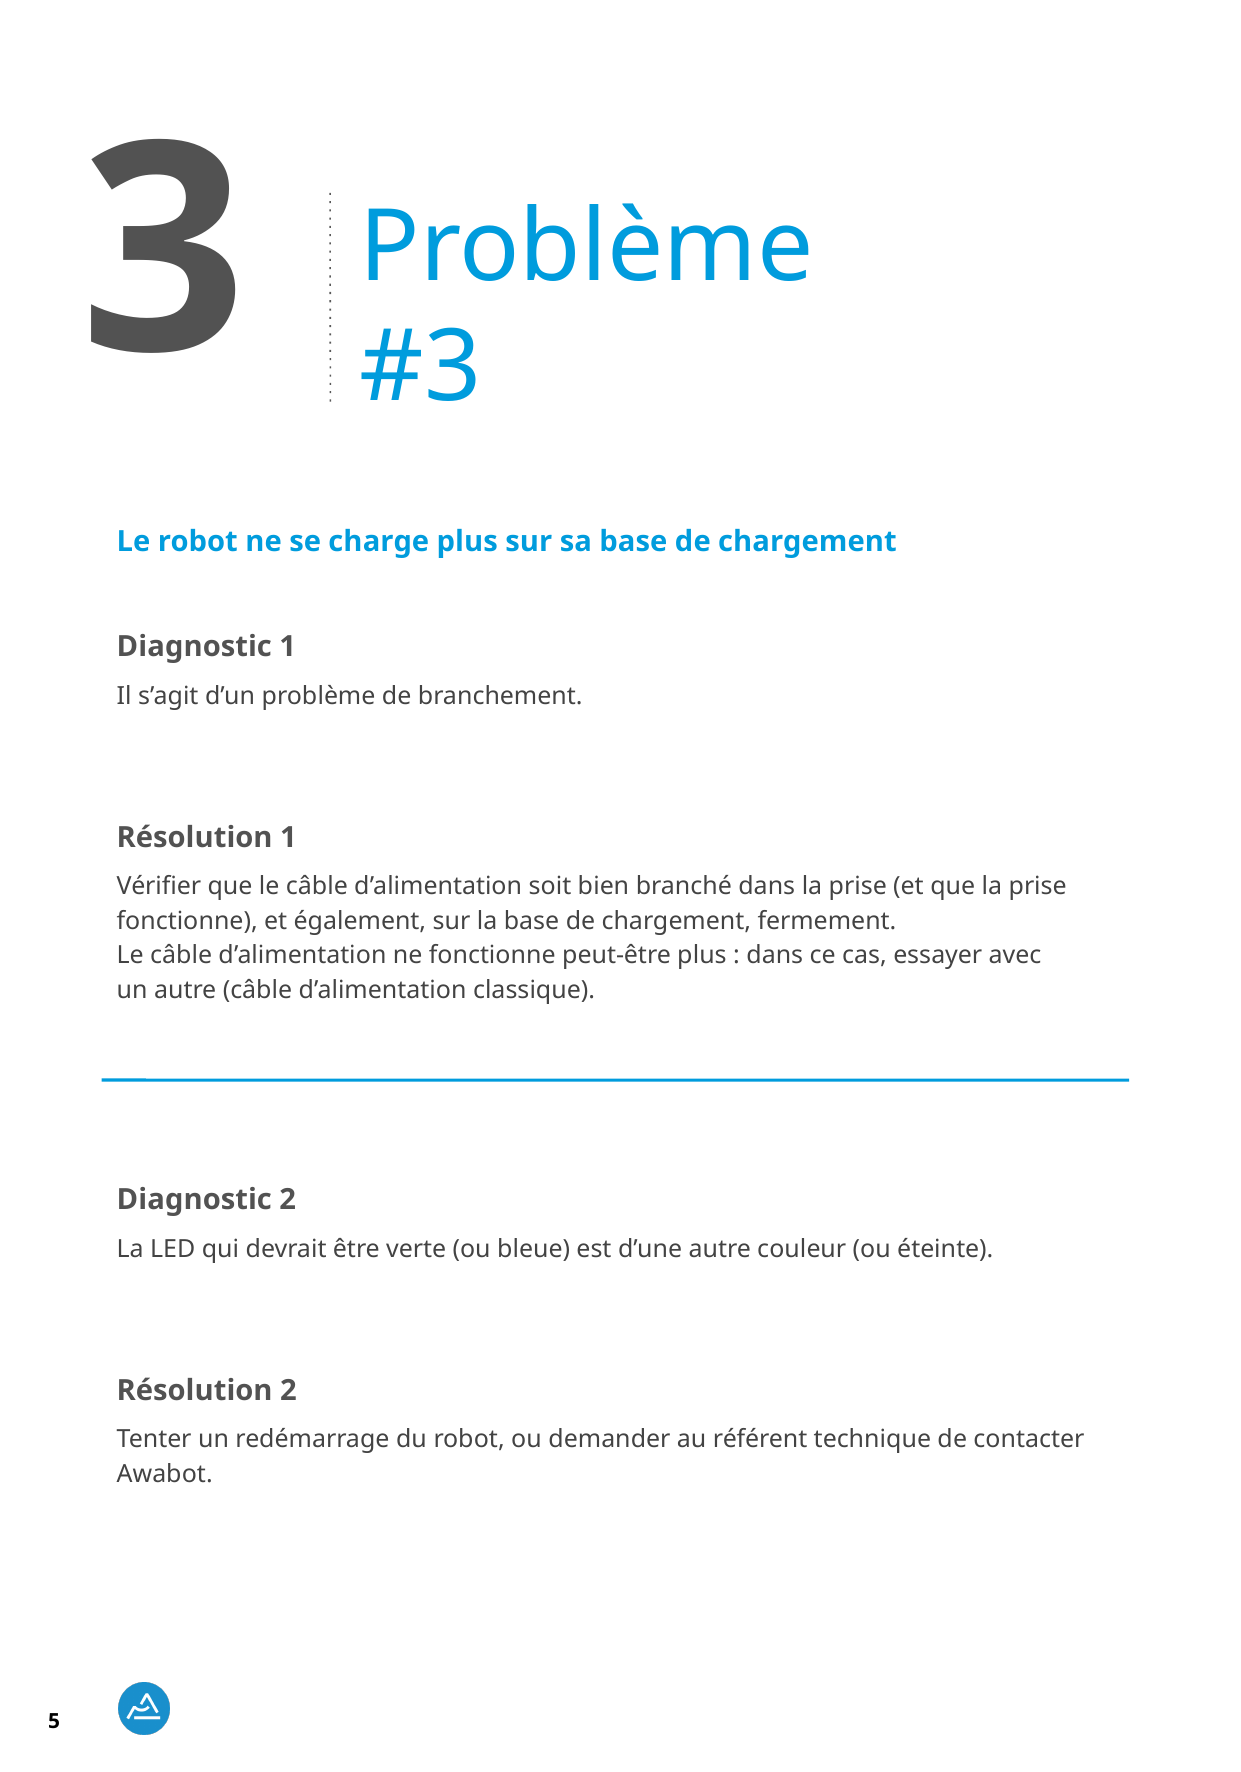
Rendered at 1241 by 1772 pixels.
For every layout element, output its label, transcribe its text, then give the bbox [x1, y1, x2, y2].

picture [118, 1682, 177, 1735]
text_box Le robot ne se charge plus sur sa base de chargement Diagnostic 1 Il s’agit d’un problème de branchement. Résolution 1 Vérifier que le câble d’alimentation soit bien branché dans la prise (et que la prise fonctionne), et également, sur la base de chargement, fermement. Le câble d’alimentation ne fonctionne peut-être plus : dans ce cas, essayer avec un autre (câble d’alimentation classique). Diagnostic 2 La LED qui devrait être verte (ou bleue) est d’une autre couleur (ou éteinte). Résolution 2 Tenter un redémarrage du robot, ou demander au référent technique de contacter Awabot. [101, 501, 1129, 1078]
text_box 3 [65, 43, 372, 373]
text_box Problème #3 [344, 165, 1149, 472]
text_box Le robot ne se charge plus sur sa base de chargement Diagnostic 1 Il s’agit d’un problème de branchement. Résolution 1 Vérifier que le câble d’alimentation soit bien branché dans la prise (et que la prise fonctionne), et également, sur la base de chargement, fermement. Le câble d’alimentation ne fonctionne peut-être plus : dans ce cas, essayer avec un autre (câble d’alimentation classique). Diagnostic 2 La LED qui devrait être verte (ou bleue) est d’une autre couleur (ou éteinte). Résolution 2 Tenter un redémarrage du robot, ou demander au référent technique de contacter Awabot. [101, 1082, 1129, 1604]
text_box 5 [8, 1670, 75, 1748]
